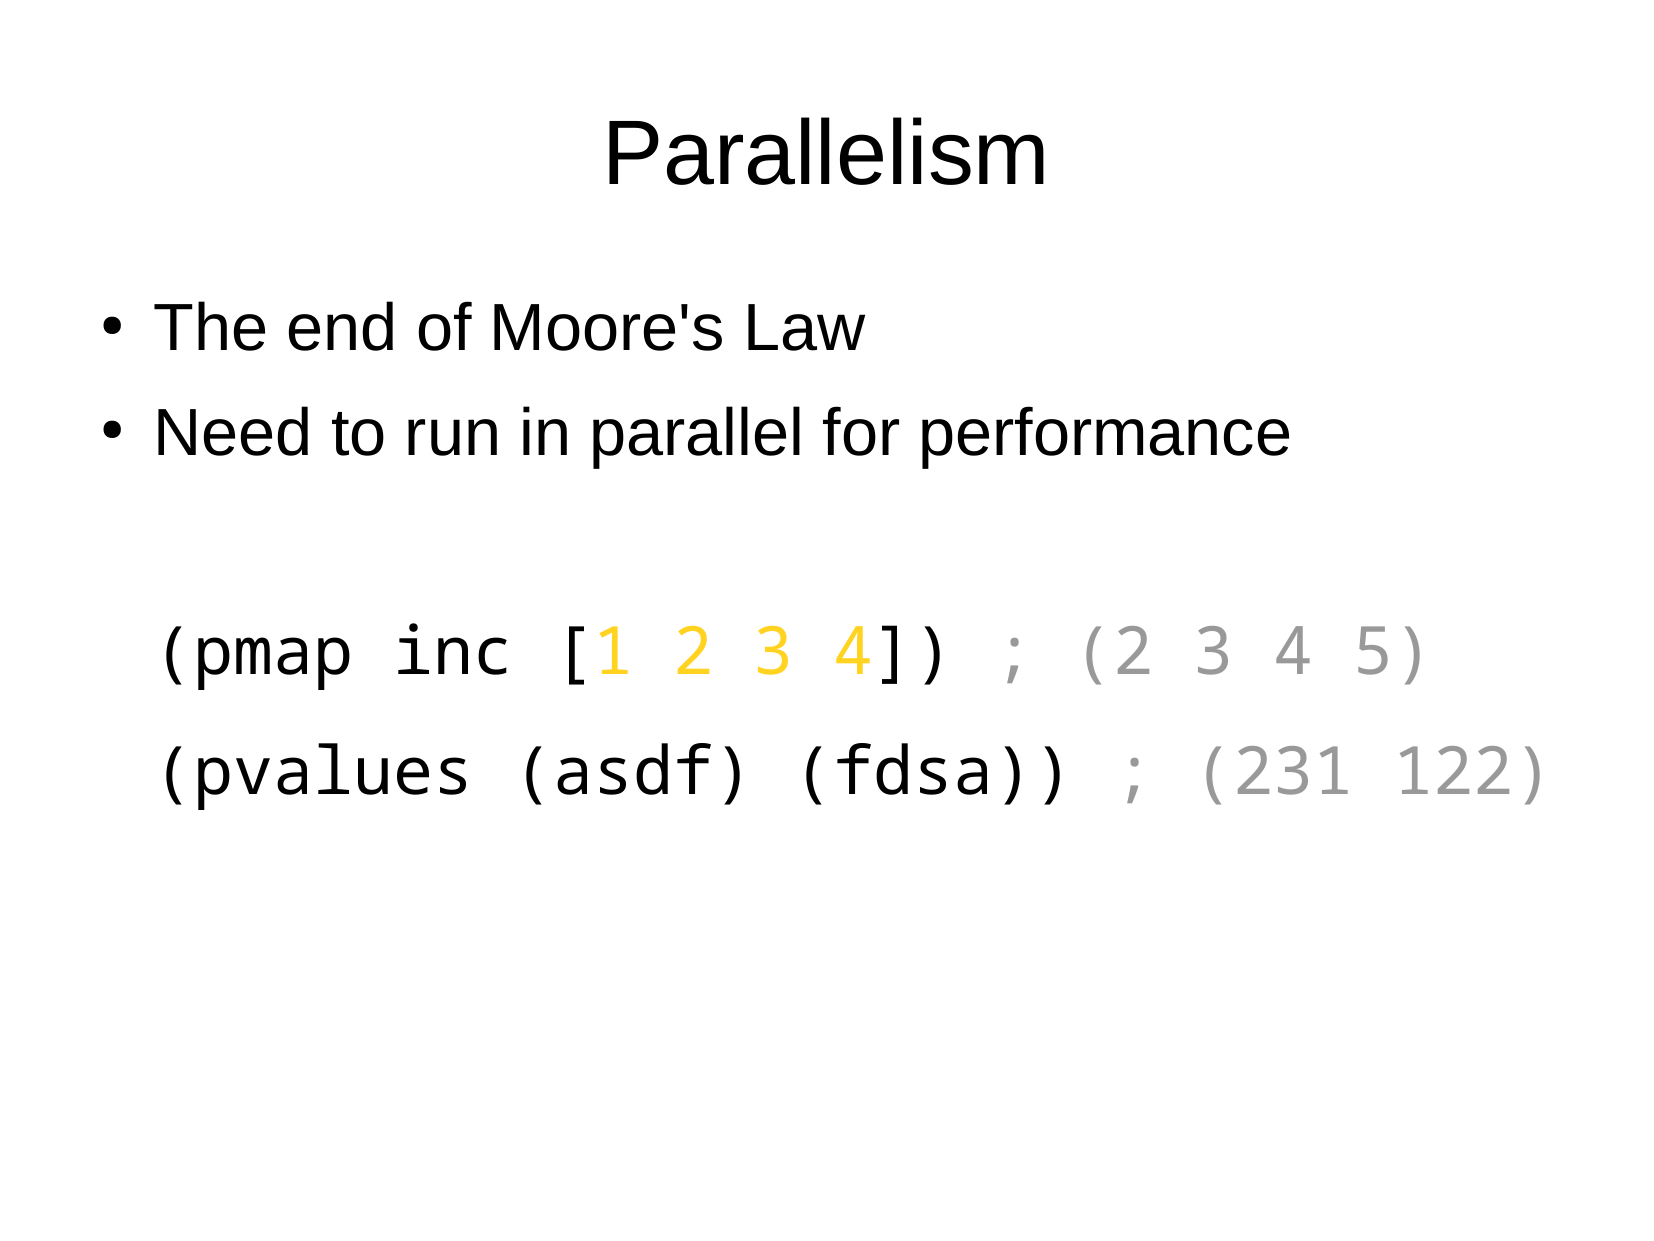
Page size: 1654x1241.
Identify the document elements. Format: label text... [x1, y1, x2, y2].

list The end of Moore's Law Need to run in parallel for performance (pmap inc [1 2 3 4]) ; (2 3 4 5) (pvalues (asdf) (fdsa)) ; (231 122) [82, 290, 1571, 1010]
title Parallelism [82, 49, 1571, 257]
